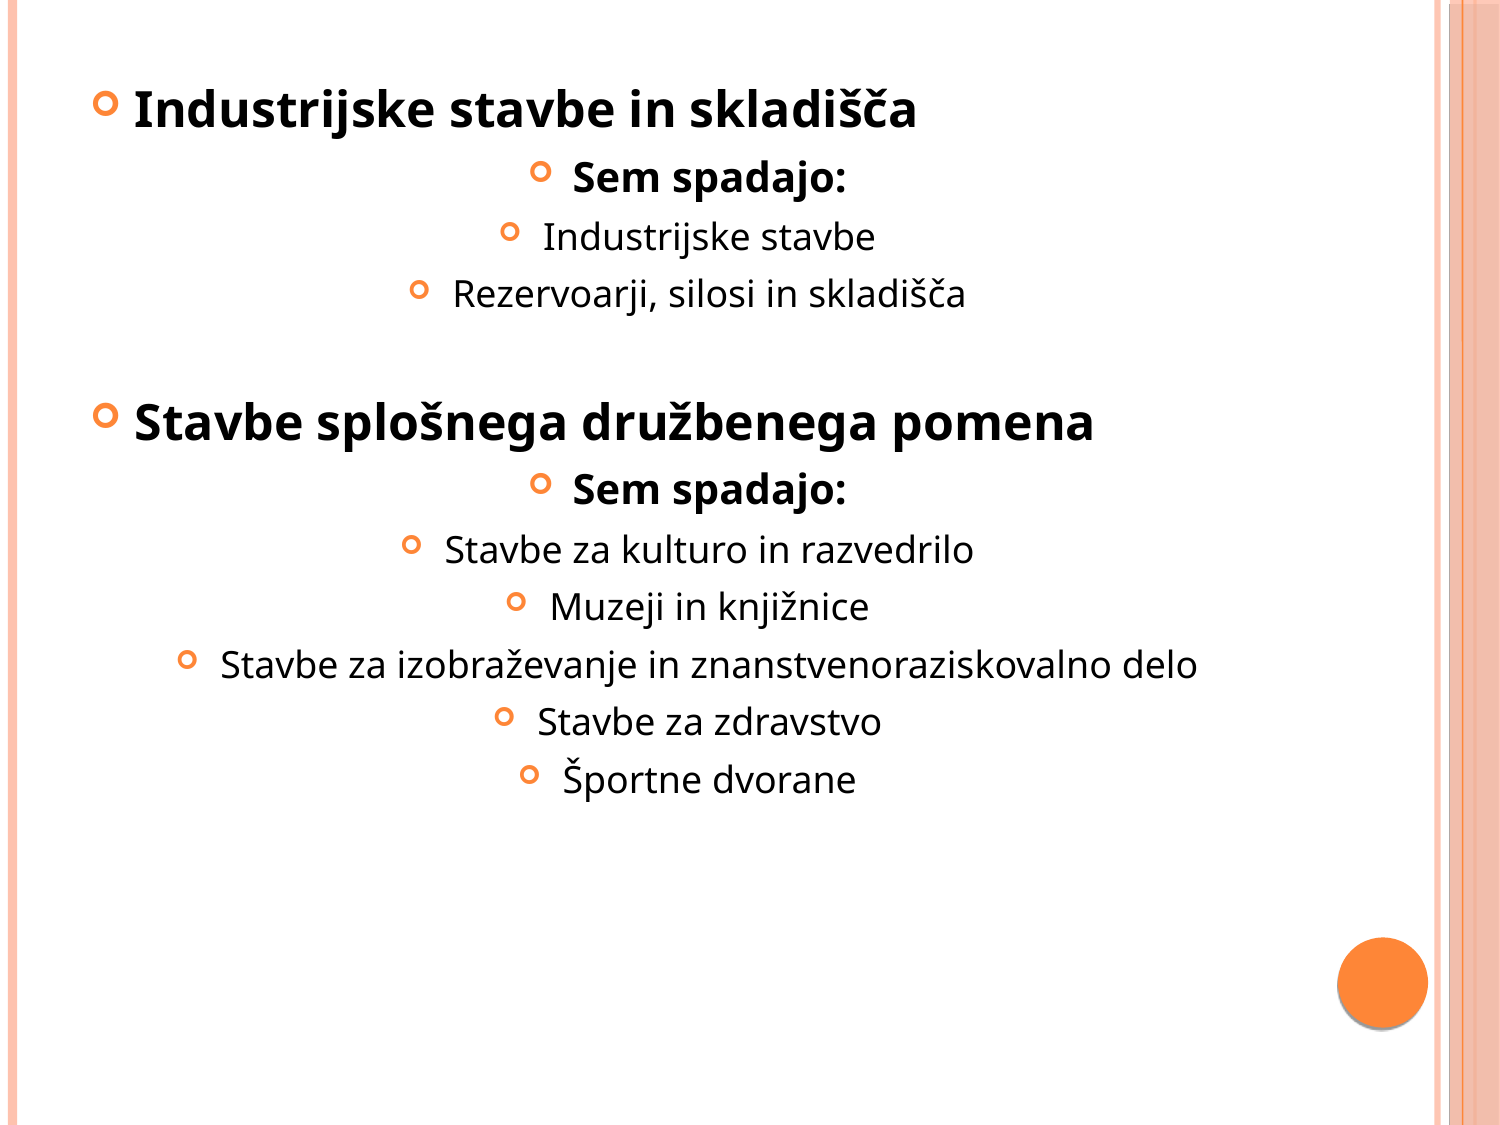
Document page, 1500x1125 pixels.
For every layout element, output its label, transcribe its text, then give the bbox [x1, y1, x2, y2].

list Industrijske stavbe in skladišča Sem spadajo: Industrijske stavbe Rezervoarji, silosi in skladišča Stavbe splošnega družbenega pomena Sem spadajo: Stavbe za kulturo in razvedrilo Muzeji in knjižnice Stavbe za izobraževanje in znanstvenoraziskovalno delo Stavbe za zdravstvo Športne dvorane [75, 70, 1300, 1062]
